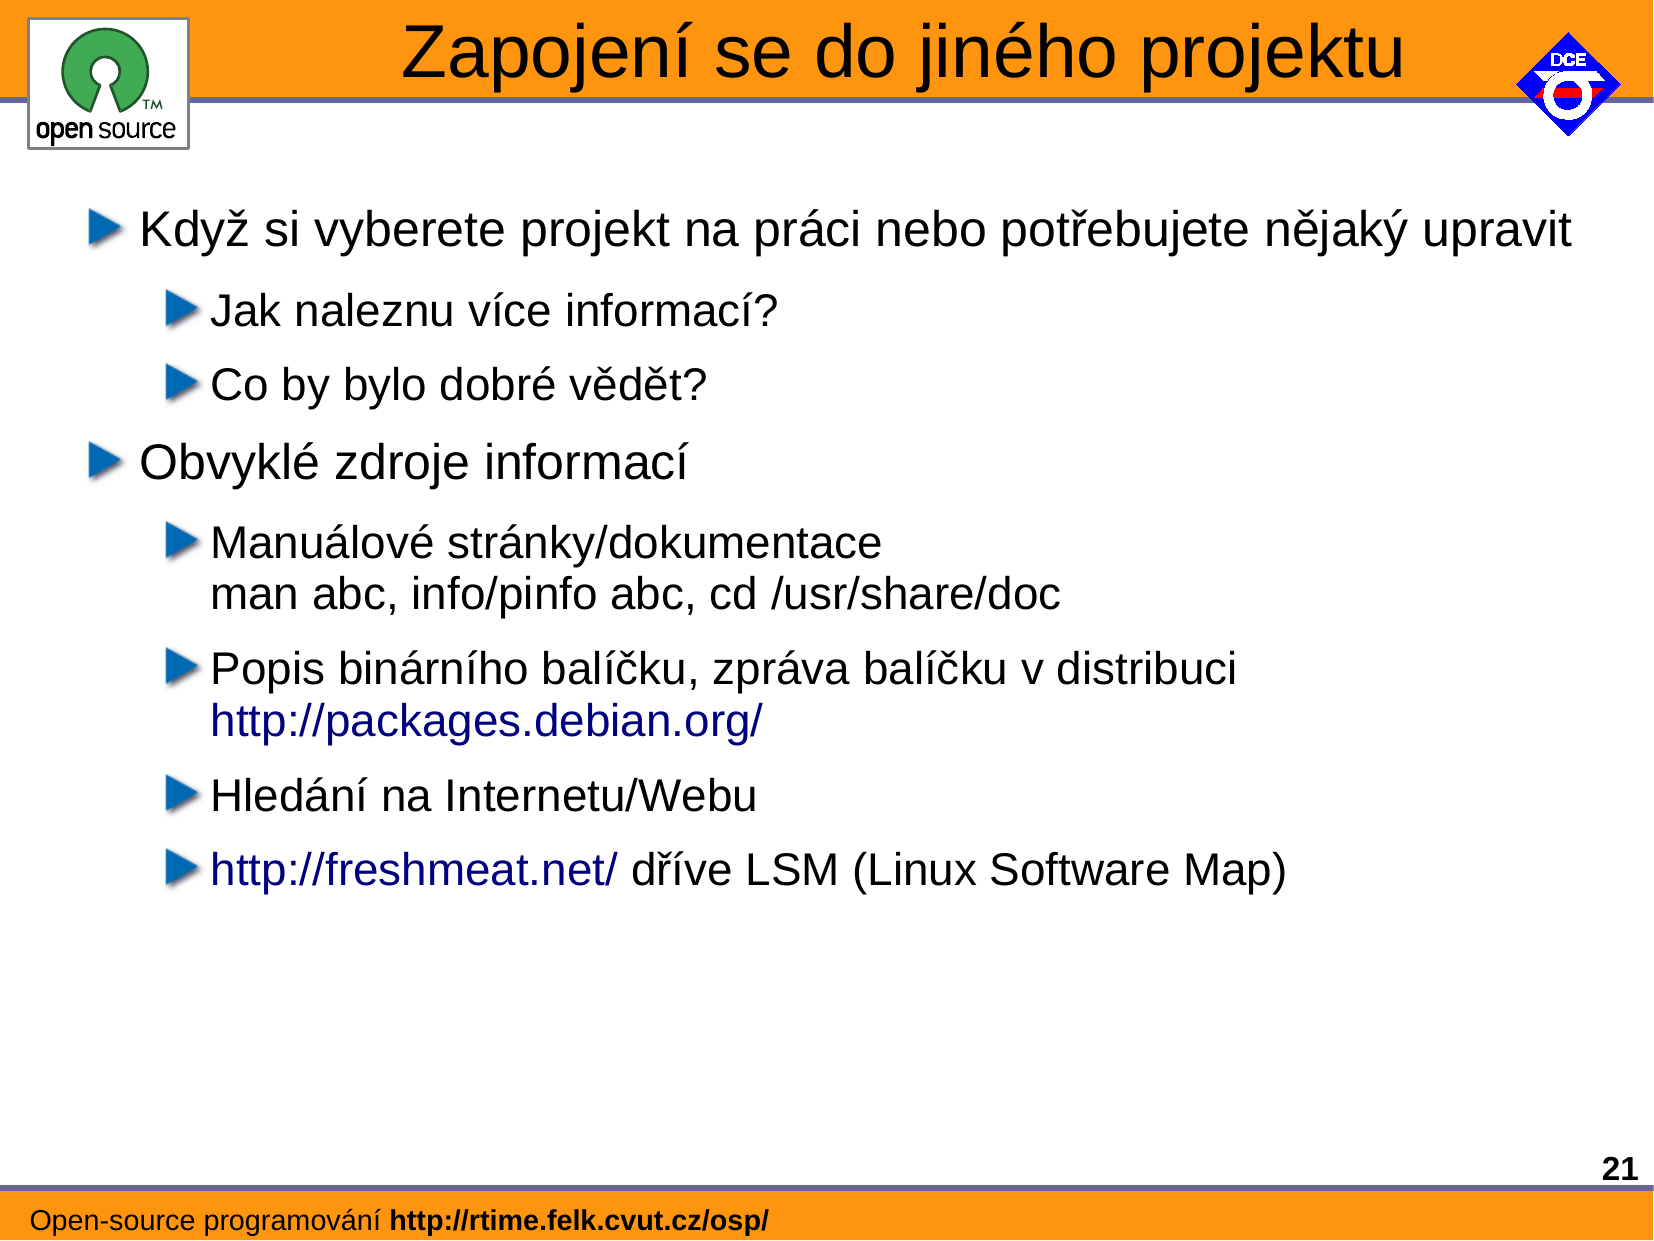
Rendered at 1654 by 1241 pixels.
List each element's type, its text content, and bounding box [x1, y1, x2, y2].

list Když si vyberete projekt na práci nebo potřebujete nějaký upravit Jak naleznu více informací? Co by bylo dobré vědět? Obvyklé zdroje informací Manuálové stránky/dokumentace man abc, info/pinfo abc, cd /usr/share/doc Popis binárního balíčku, zpráva balíčku v distribuci http://packages.debian.org/ Hledání na Internetu/Webu http://freshmeat.net/ dříve LSM (Linux Software Map) [68, 201, 1592, 1106]
title Zapojení se do jiného projektu [178, 4, 1631, 98]
